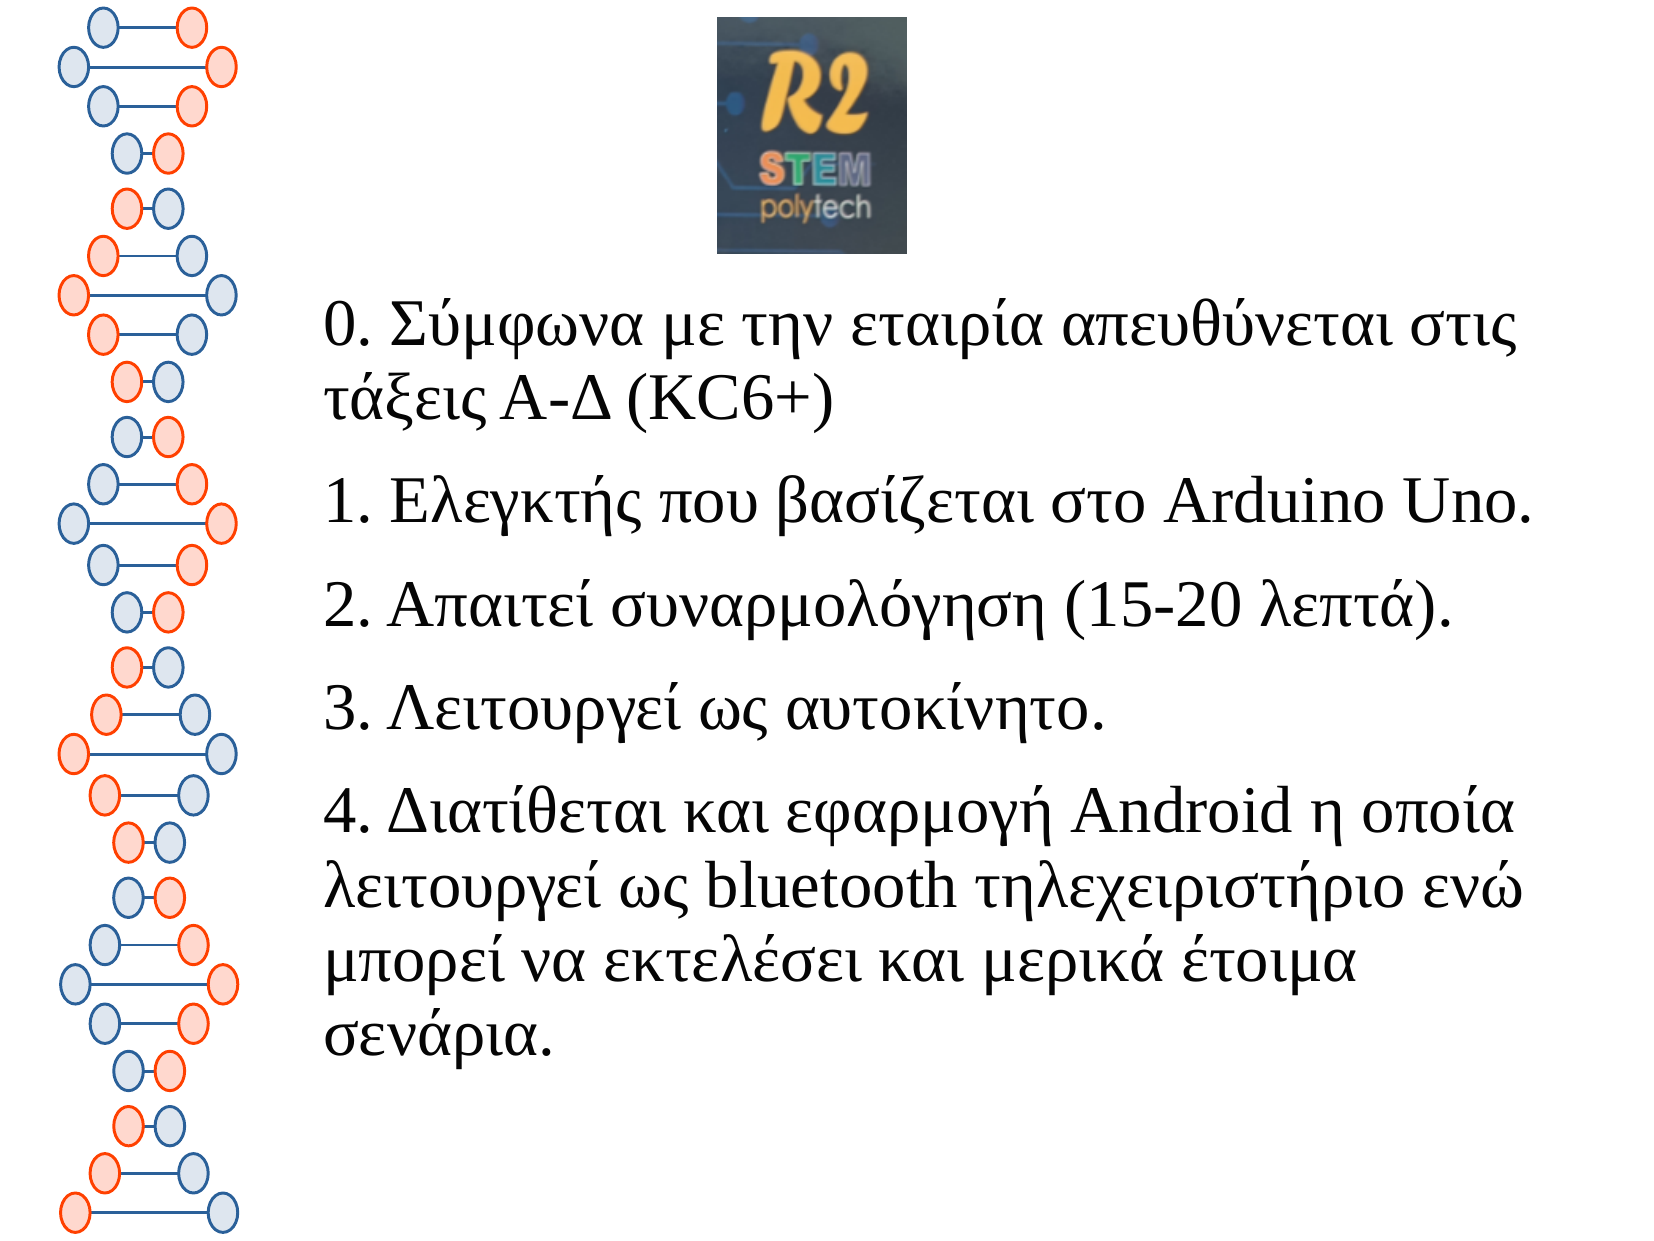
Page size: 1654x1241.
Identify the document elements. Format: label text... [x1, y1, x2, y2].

picture [717, 17, 907, 254]
list 0. Σύμφωνα με την εταιρία απευθύνεται στις τάξεις Α-Δ (KC6+) 1. Ελεγκτής που βασίζεται στο Arduino Uno. 2. Απαιτεί συναρμολόγηση (15-20 λεπτά). 3. Λειτουργεί ως αυτοκίνητο. 4. Διατίθεται και εφαρμογή Android η οποία λειτουργεί ως bluetooth τηλεχειριστήριο ενώ μπορεί να εκτελέσει και μερικά έτοιμα σενάρια. [252, 285, 1571, 1226]
